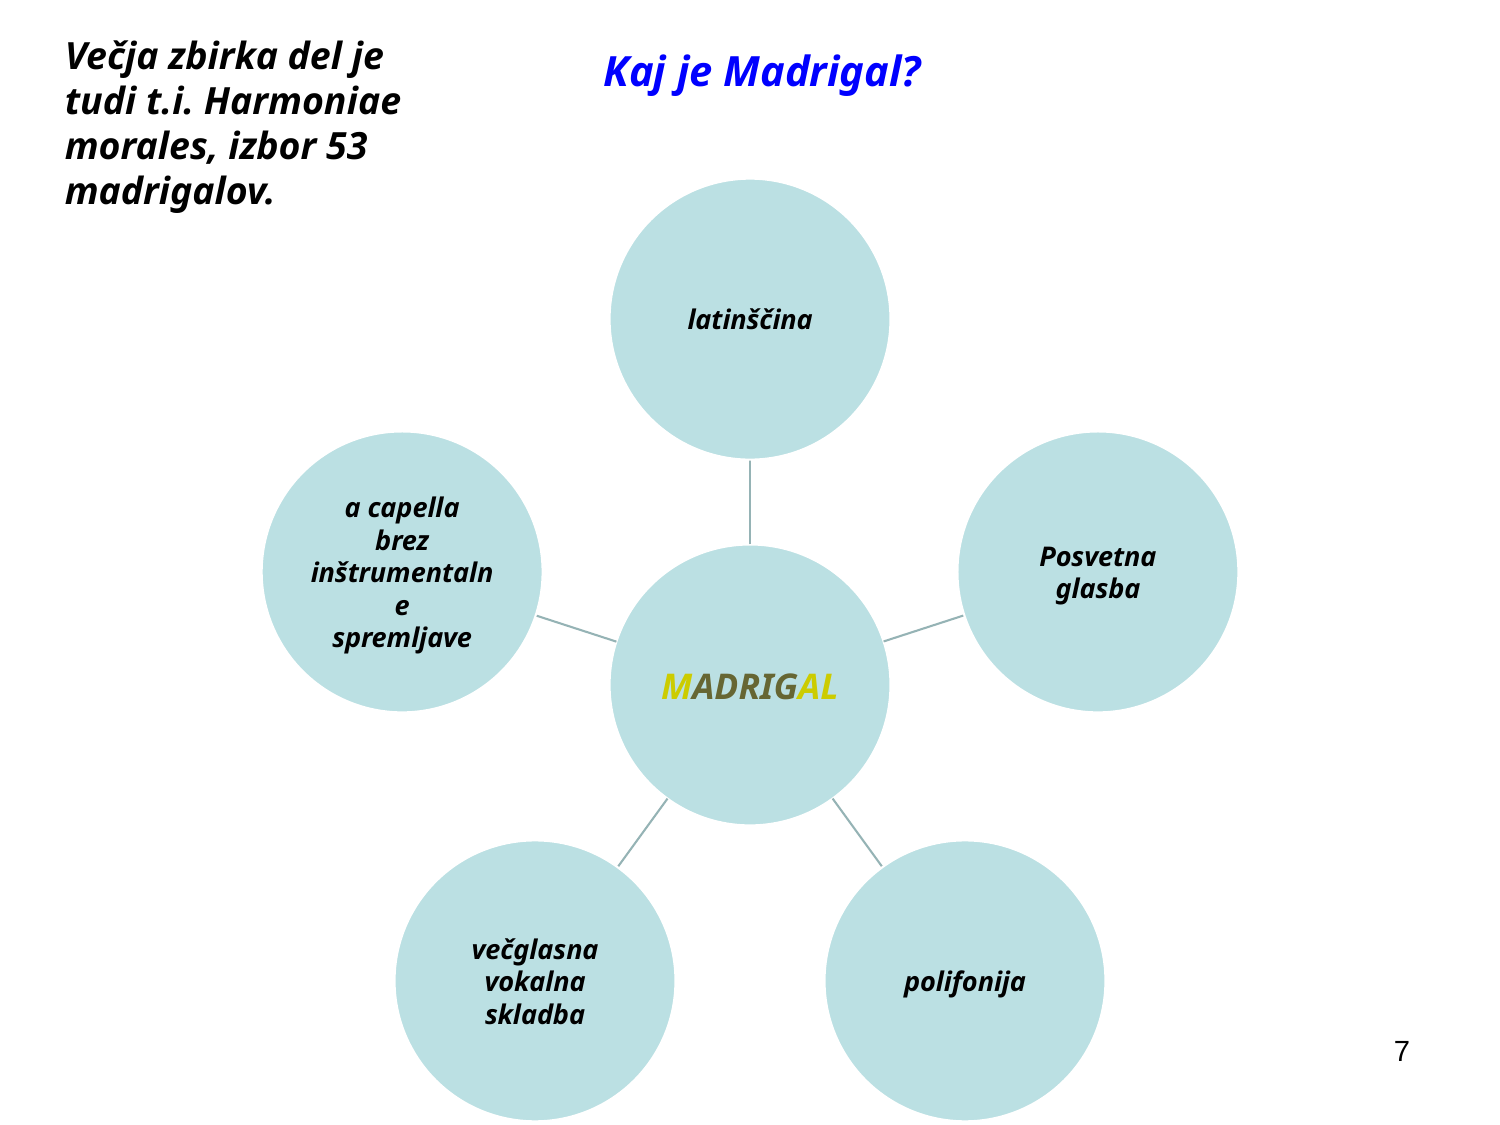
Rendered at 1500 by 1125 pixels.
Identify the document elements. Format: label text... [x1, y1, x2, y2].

slide_number <number> [1074, 1024, 1425, 1103]
text_box Posvetna glasba [957, 431, 1239, 713]
text_box Večja zbirka del je tudi t.i. Harmoniae morales, izbor 53 madrigalov. [50, 24, 450, 220]
text_box latinščina [609, 178, 891, 460]
text_box večglasna vokalna skladba [394, 840, 676, 1122]
text_box MADRIGAL [609, 544, 891, 826]
text_box polifonija [824, 840, 1106, 1122]
text_box Kaj je Madrigal? [487, 37, 1038, 103]
text_box a capella brez inštrumentalne spremljave [261, 431, 543, 713]
